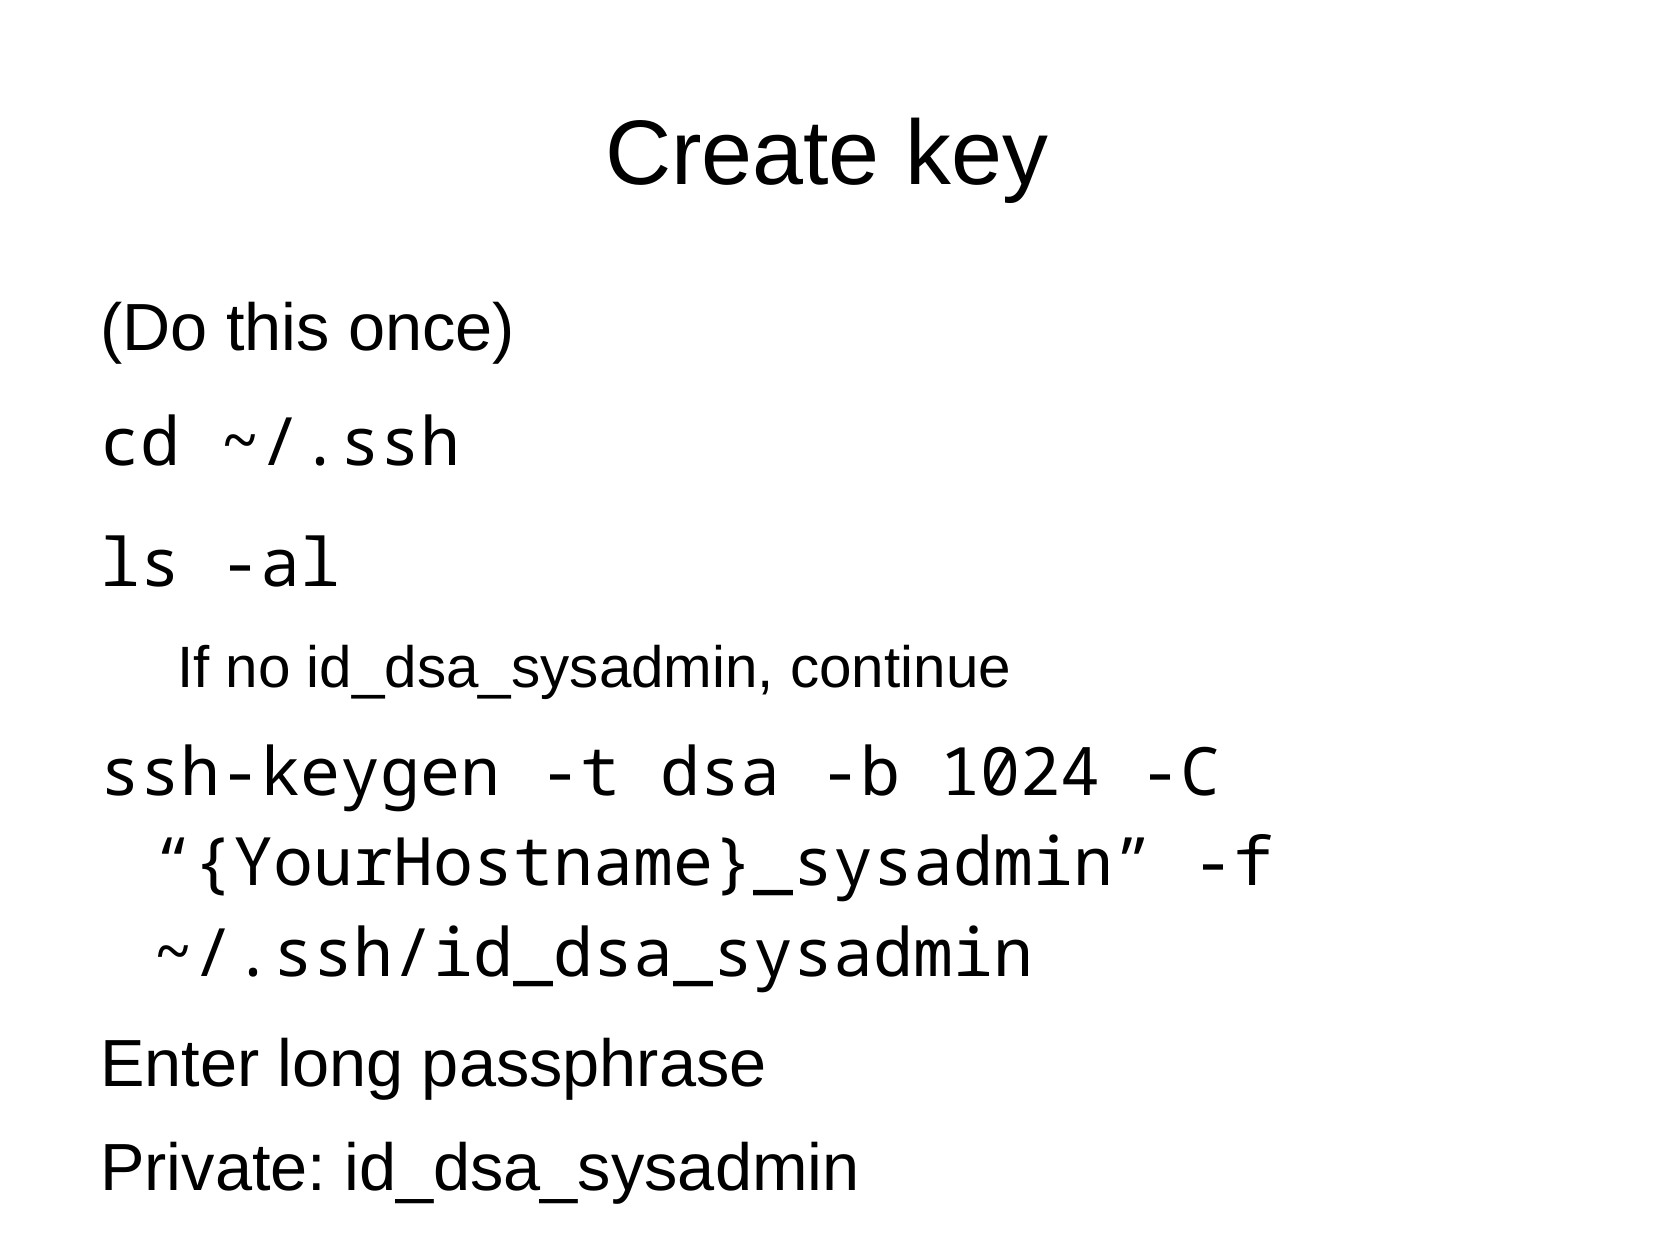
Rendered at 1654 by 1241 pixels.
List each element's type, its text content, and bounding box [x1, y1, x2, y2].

list (Do this once) cd ~/.ssh ls -al If no id_dsa_sysadmin, continue ssh-keygen -t dsa -b 1024 -C “{YourHostname}_sysadmin” -f ~/.ssh/id_dsa_sysadmin Enter long passphrase Private: id_dsa_sysadmin Public: id_dsa_sysadmin.pub [82, 290, 1571, 1233]
title Create key [82, 56, 1571, 250]
